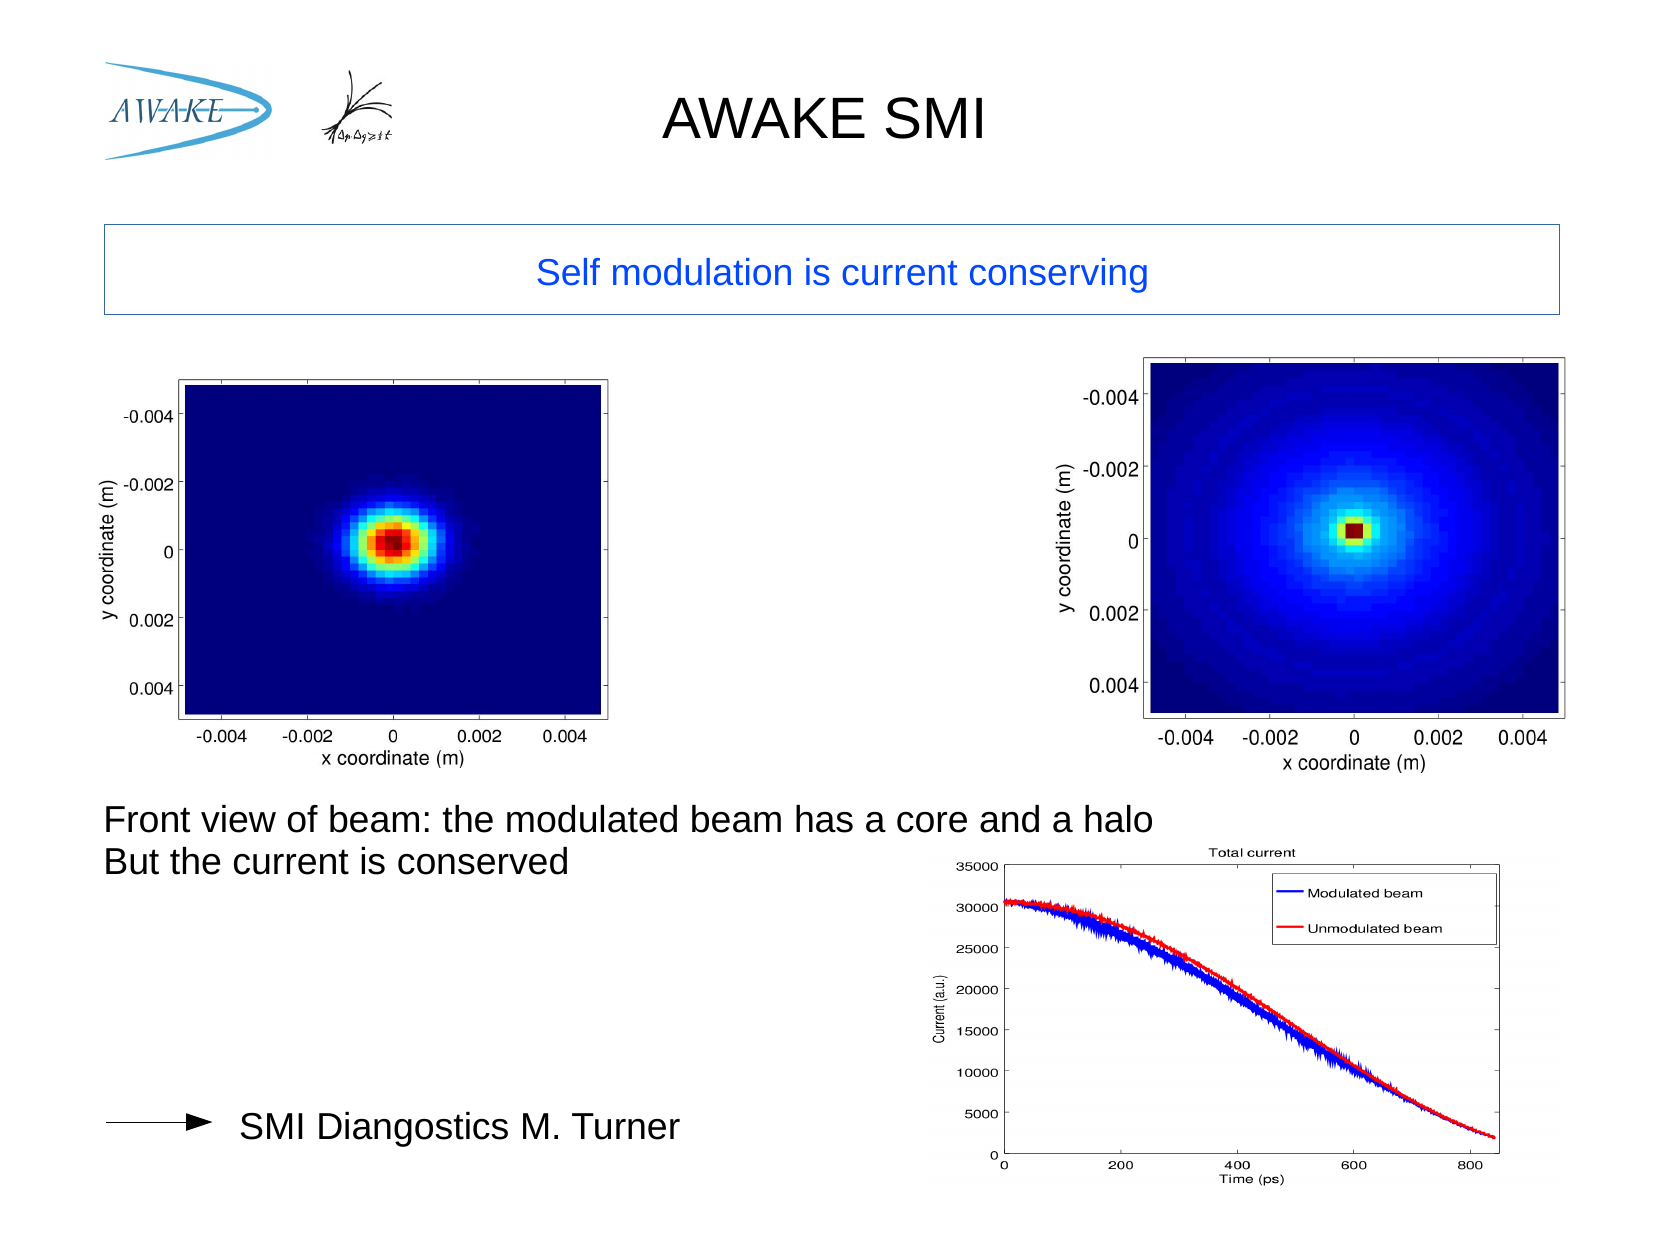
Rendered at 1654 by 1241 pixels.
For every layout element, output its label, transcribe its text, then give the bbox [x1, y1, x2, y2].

picture [921, 838, 1560, 1193]
text_box AWAKE SMI [374, 49, 1275, 180]
picture [1046, 324, 1619, 773]
picture [89, 348, 662, 768]
text_box Self modulation is current conserving [134, 240, 1515, 339]
picture [318, 70, 374, 144]
text_box Front view of beam: the modulated beam has a core and a halo But the current is conserved [88, 791, 1235, 891]
text_box SMI Diangostics M. Turner [224, 1098, 697, 1156]
picture [105, 62, 272, 160]
